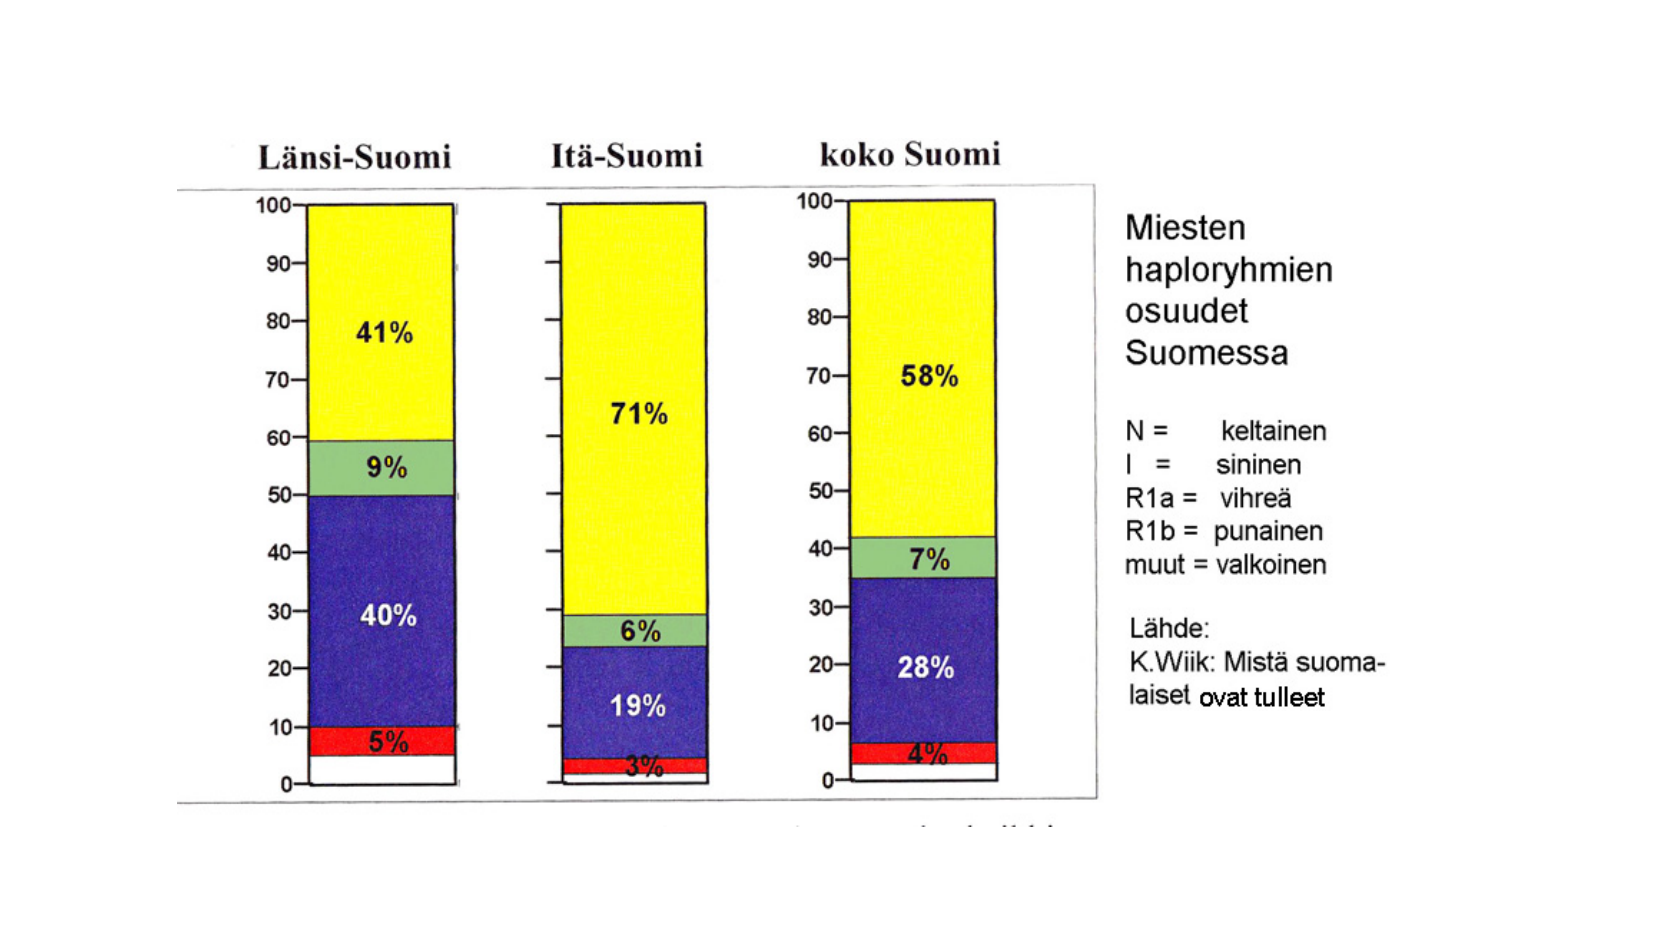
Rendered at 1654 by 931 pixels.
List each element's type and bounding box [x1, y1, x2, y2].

picture [177, 138, 1418, 827]
